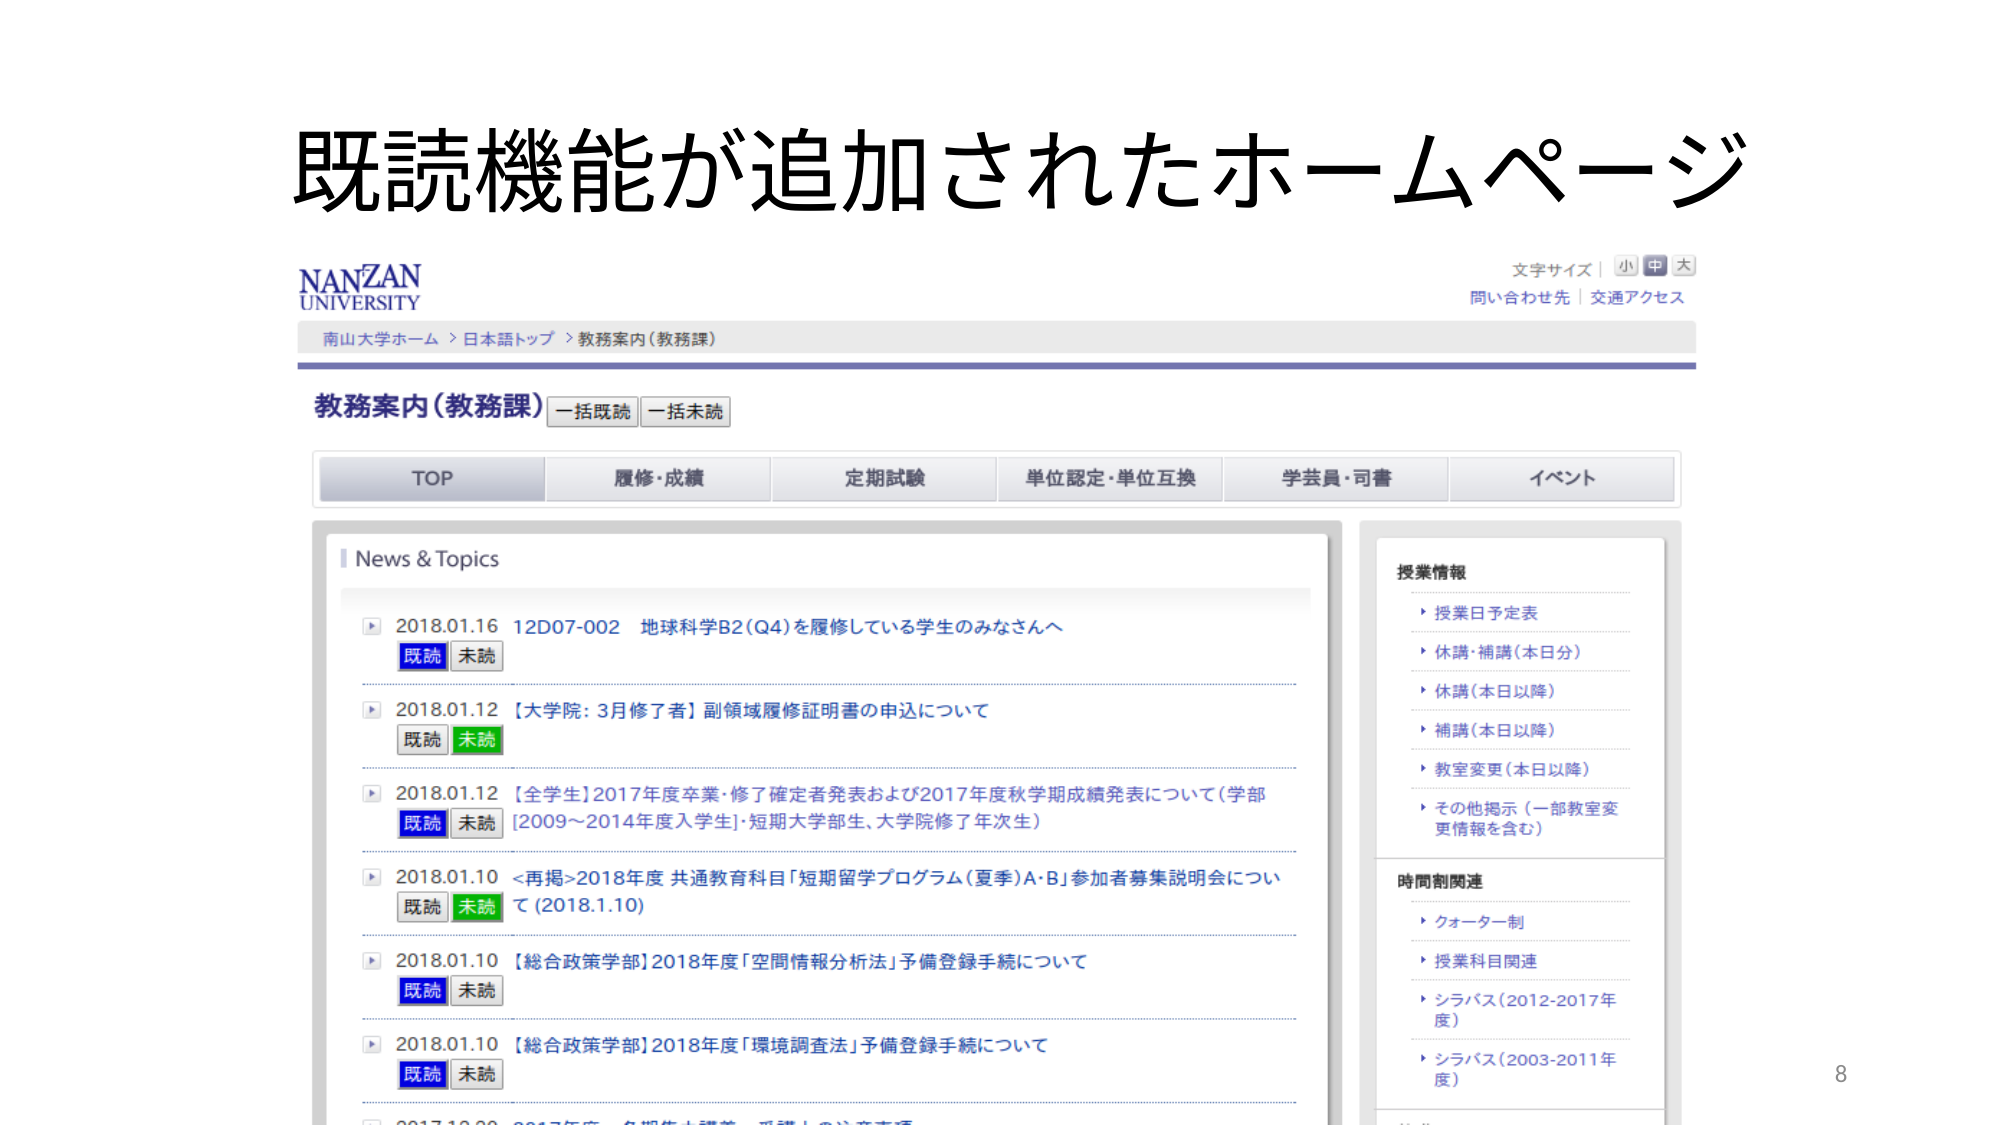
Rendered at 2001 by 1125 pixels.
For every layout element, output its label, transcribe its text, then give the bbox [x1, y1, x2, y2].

title 既読機能が追加されたホームページ [275, 67, 2000, 285]
picture [285, 244, 1715, 1125]
